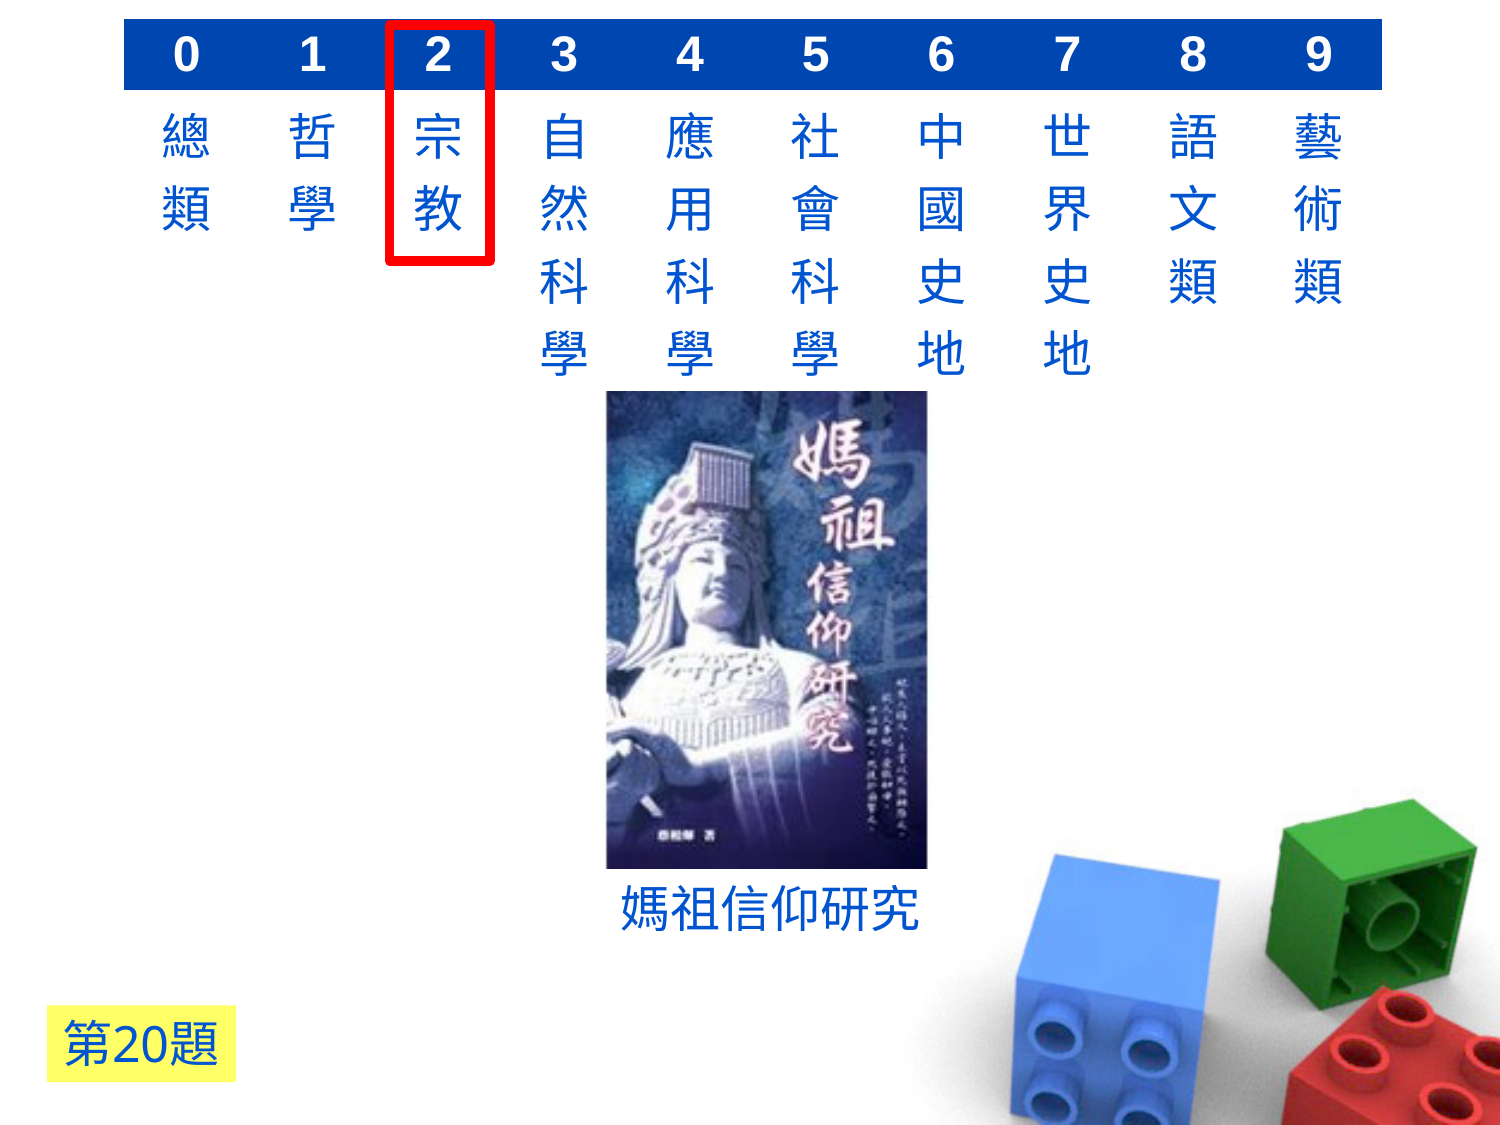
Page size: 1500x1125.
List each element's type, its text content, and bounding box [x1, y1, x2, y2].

table_cell 自然科學 [501, 90, 627, 395]
table_header 3 [501, 19, 627, 90]
picture [249, 187, 1500, 1125]
table_header 0 [124, 19, 250, 90]
table_cell 中國史地 [879, 90, 1004, 395]
table_header 8 [1130, 19, 1256, 90]
table_header 4 [627, 19, 753, 90]
table_header 9 [1256, 19, 1382, 90]
table_header 2 [394, 30, 485, 90]
text_box 媽祖信仰研究 [596, 870, 945, 946]
table_cell 總類 [124, 90, 250, 395]
table_cell 社會科學 [753, 90, 879, 391]
table_cell 哲學 [250, 90, 376, 395]
table_cell 宗教 [376, 90, 501, 395]
table_cell 應用科學 [627, 90, 753, 391]
table_cell 世界史地 [1004, 90, 1130, 395]
table_header 2 [376, 19, 501, 90]
table_cell 藝術類 [1256, 90, 1382, 395]
table_cell 語文類 [1130, 90, 1256, 395]
table_header 6 [879, 19, 1004, 90]
text_box 第20題 [47, 1005, 237, 1083]
table_header 5 [753, 19, 879, 90]
table_cell 宗教 [394, 90, 485, 256]
table_header 1 [250, 19, 376, 90]
table_header 7 [1004, 19, 1130, 90]
